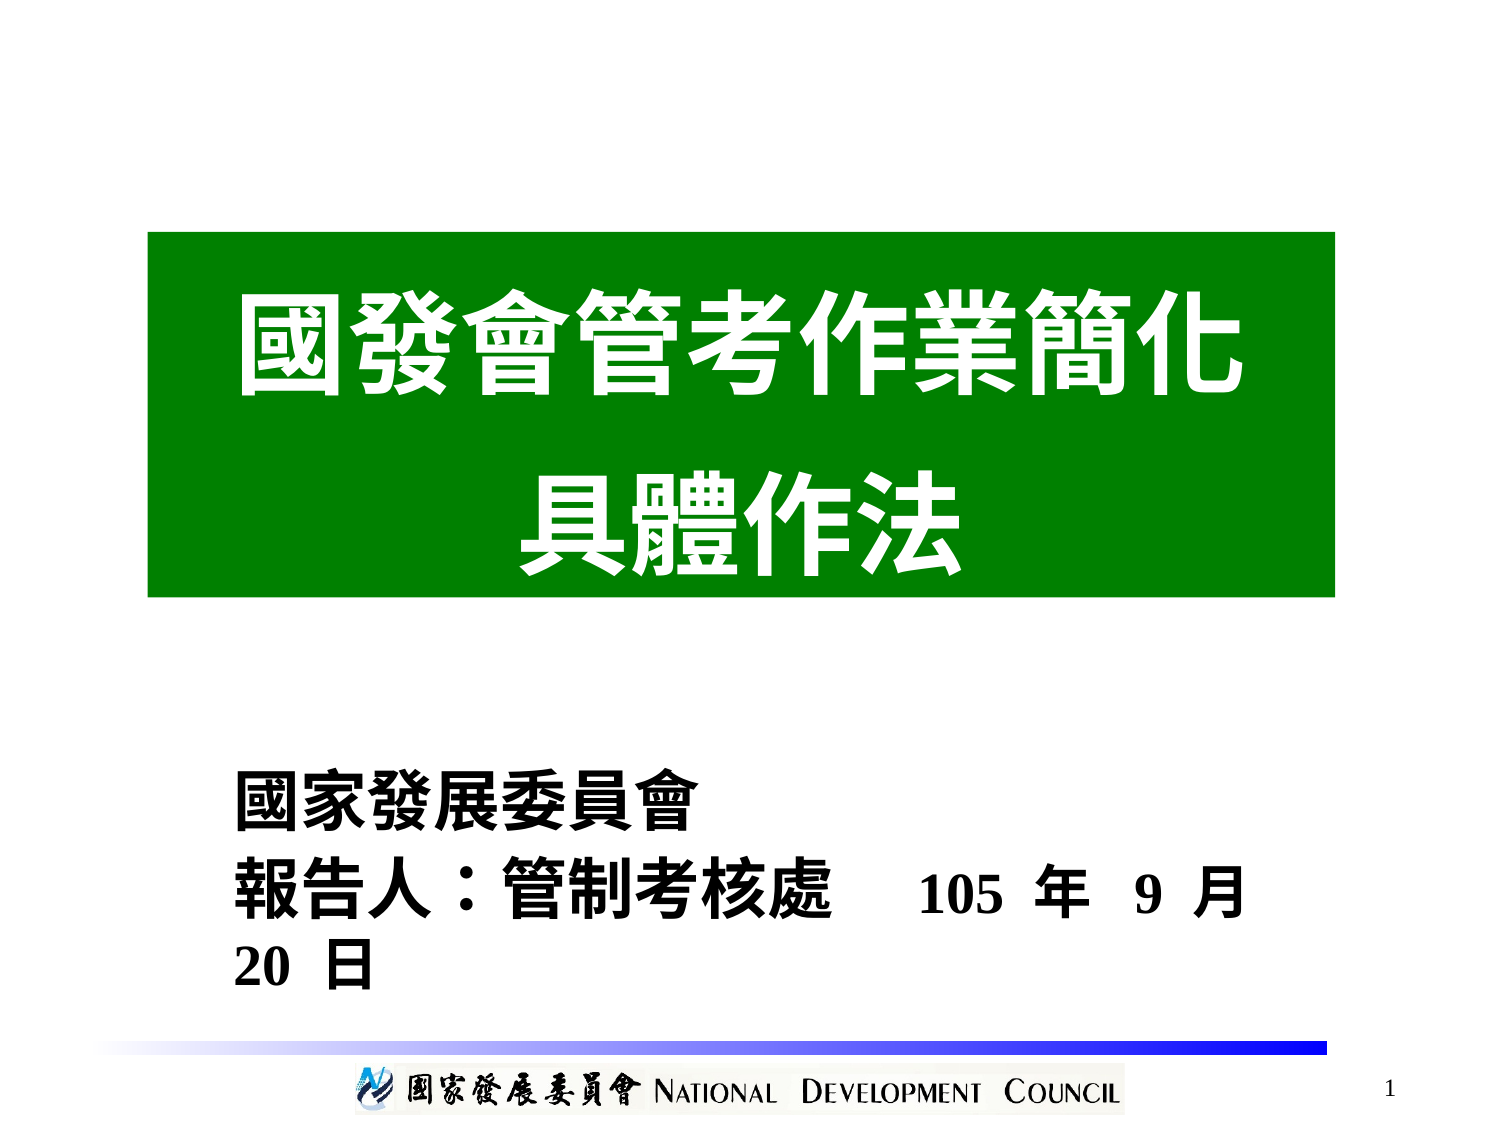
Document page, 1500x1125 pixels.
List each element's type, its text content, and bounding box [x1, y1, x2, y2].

text_box [1368, 1063, 1485, 1100]
text_box 國發會管考作業簡化 具體作法 [147, 231, 1336, 598]
text_box 國家發展委員會 報告人：管制考核處 105 年 9 月 20 日 [218, 751, 1307, 937]
